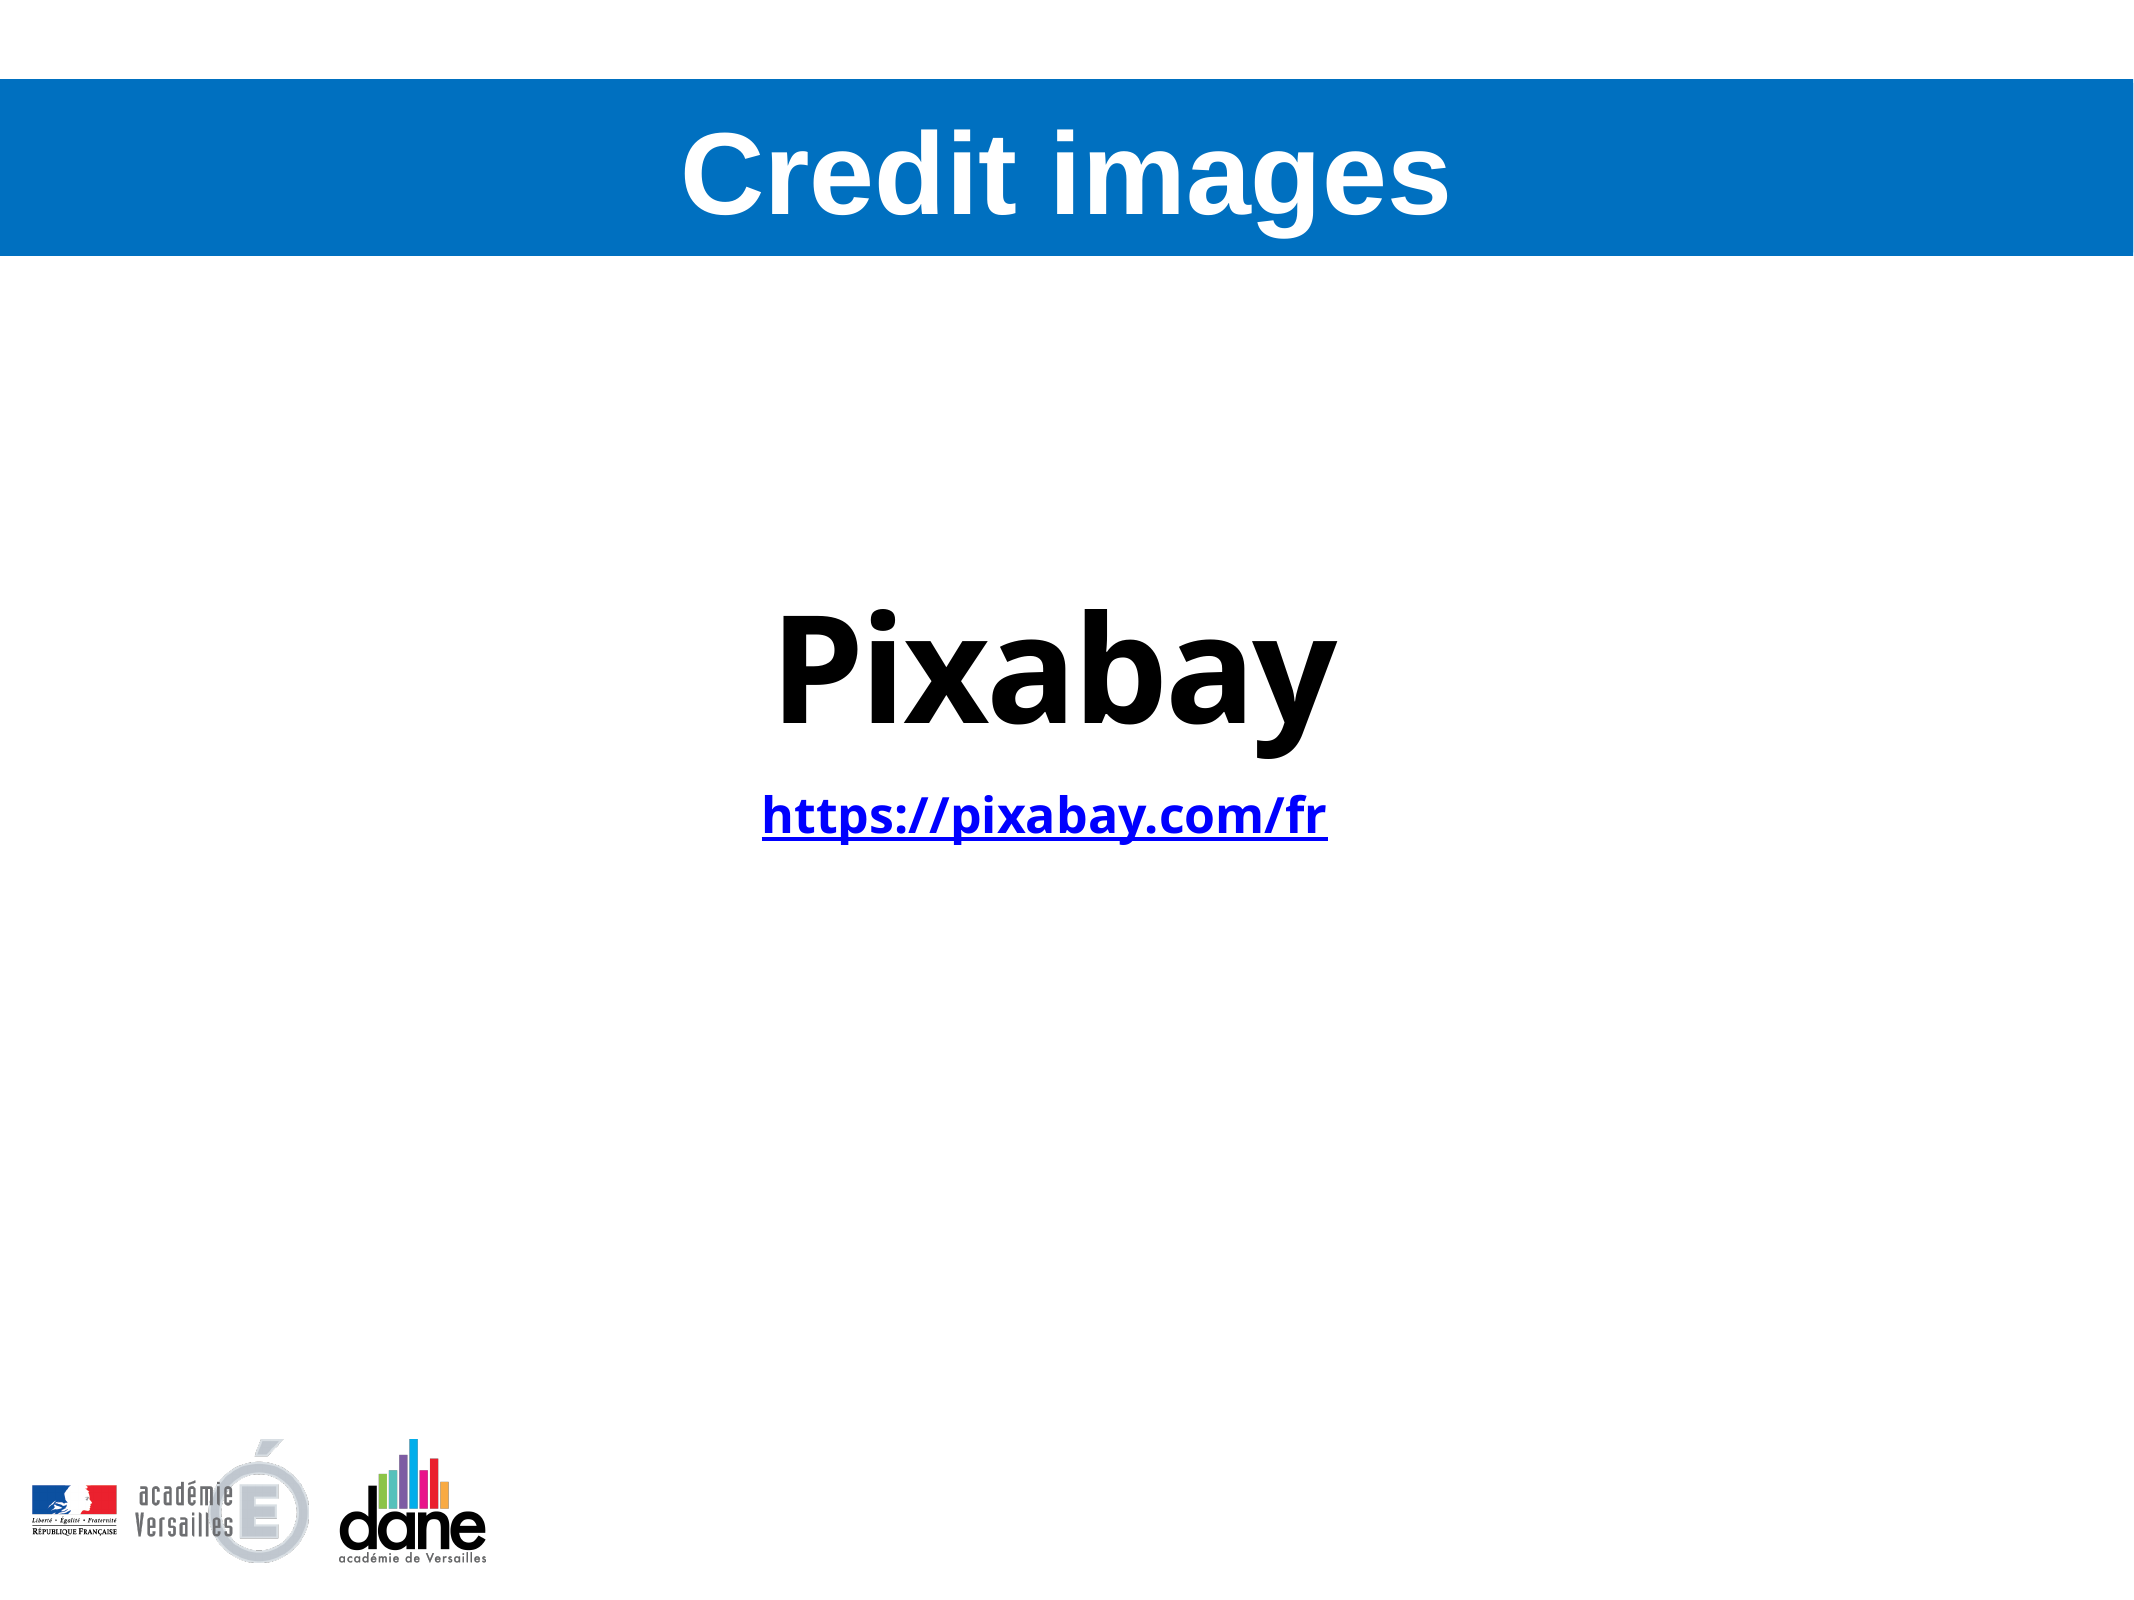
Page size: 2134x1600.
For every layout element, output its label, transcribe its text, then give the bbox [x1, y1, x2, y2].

text_box Credit images [0, 83, 2134, 253]
picture [32, 1439, 309, 1563]
text_box Pixabay [770, 573, 1471, 802]
text_box https://pixabay.com/fr [753, 775, 1336, 861]
picture [339, 1439, 486, 1563]
